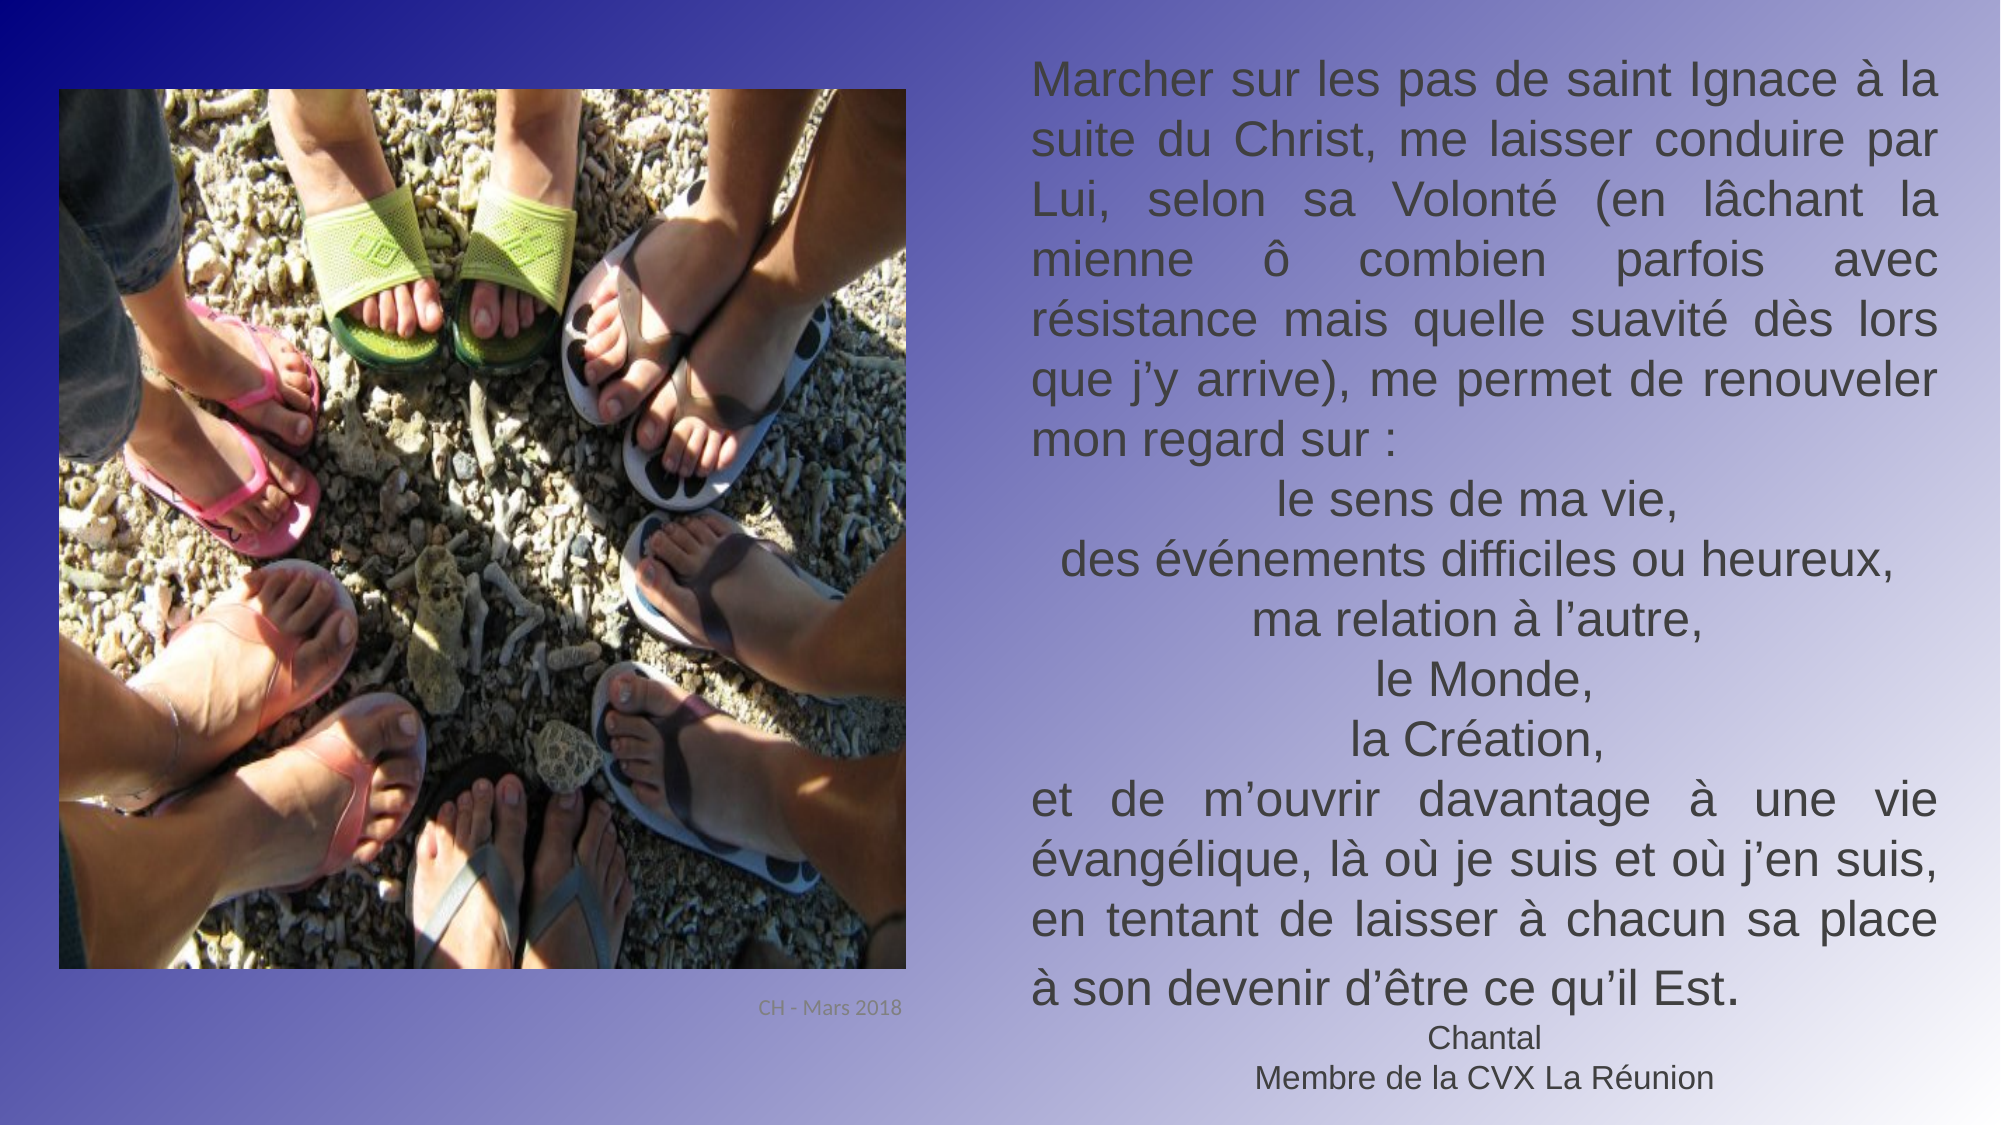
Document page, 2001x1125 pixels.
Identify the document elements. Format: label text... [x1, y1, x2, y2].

picture [59, 89, 906, 969]
text_box CH - Mars 2018 [744, 985, 918, 1028]
text_box Marcher sur les pas de saint Ignace à la suite du Christ, me laisser conduire par Lui, selon sa Volonté (en lâchant la mienne ô combien parfois avec résistance mais quelle suavité dès lors que j’y arrive), me permet de renouveler mon regard sur : le sens de ma vie, des événements difficiles ou heureux, ma relation à l’autre, le Monde, la Création, et de m’ouvrir davantage à une vie évangélique, là où je suis et où j’en suis, en tentant de laisser à chacun sa place à son devenir d’être ce qu’il Est. Chantal Membre de la CVX La Réunion [1016, 39, 1954, 1125]
